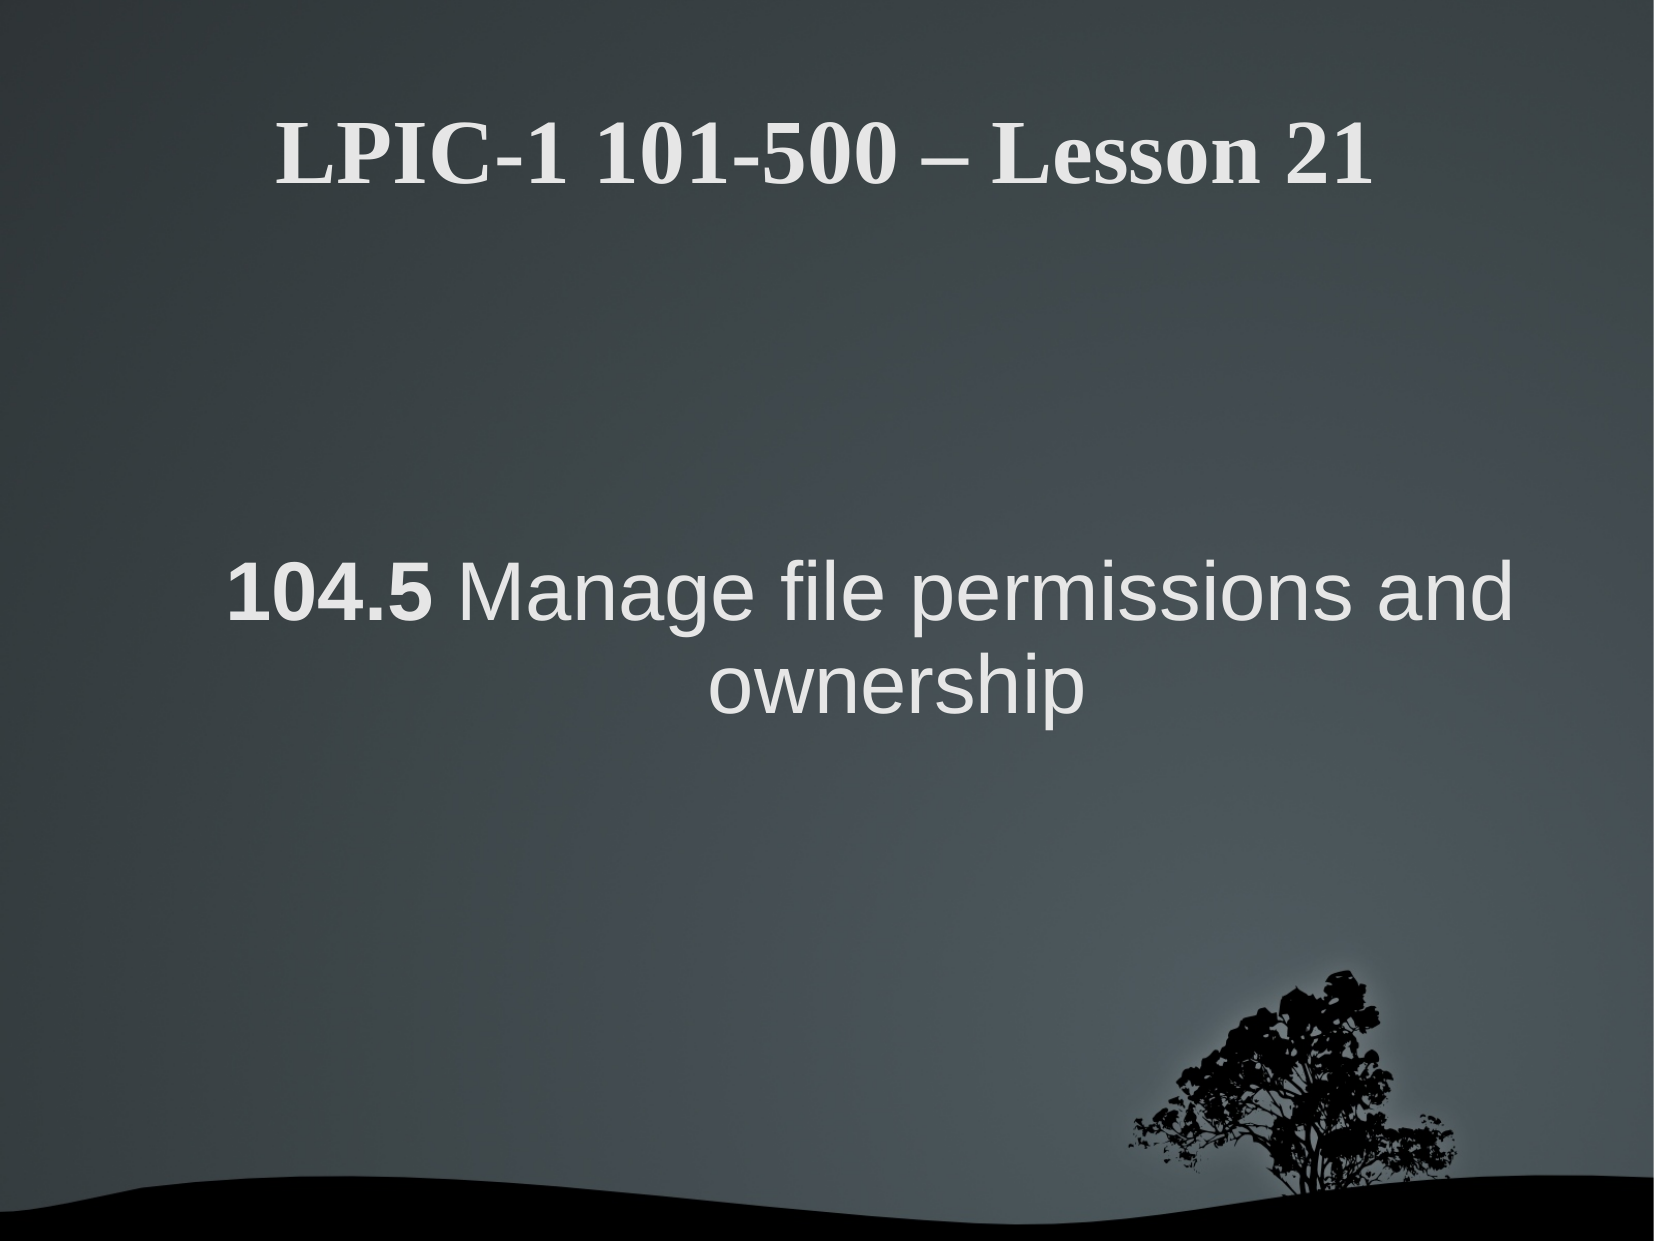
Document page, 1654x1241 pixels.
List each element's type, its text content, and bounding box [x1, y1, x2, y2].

picture [0, 0, 1654, 1241]
list 104.5 Manage file permissions and ownership [82, 290, 1571, 1109]
title LPIC-1 101-500 – Lesson 21 [82, 49, 1571, 257]
